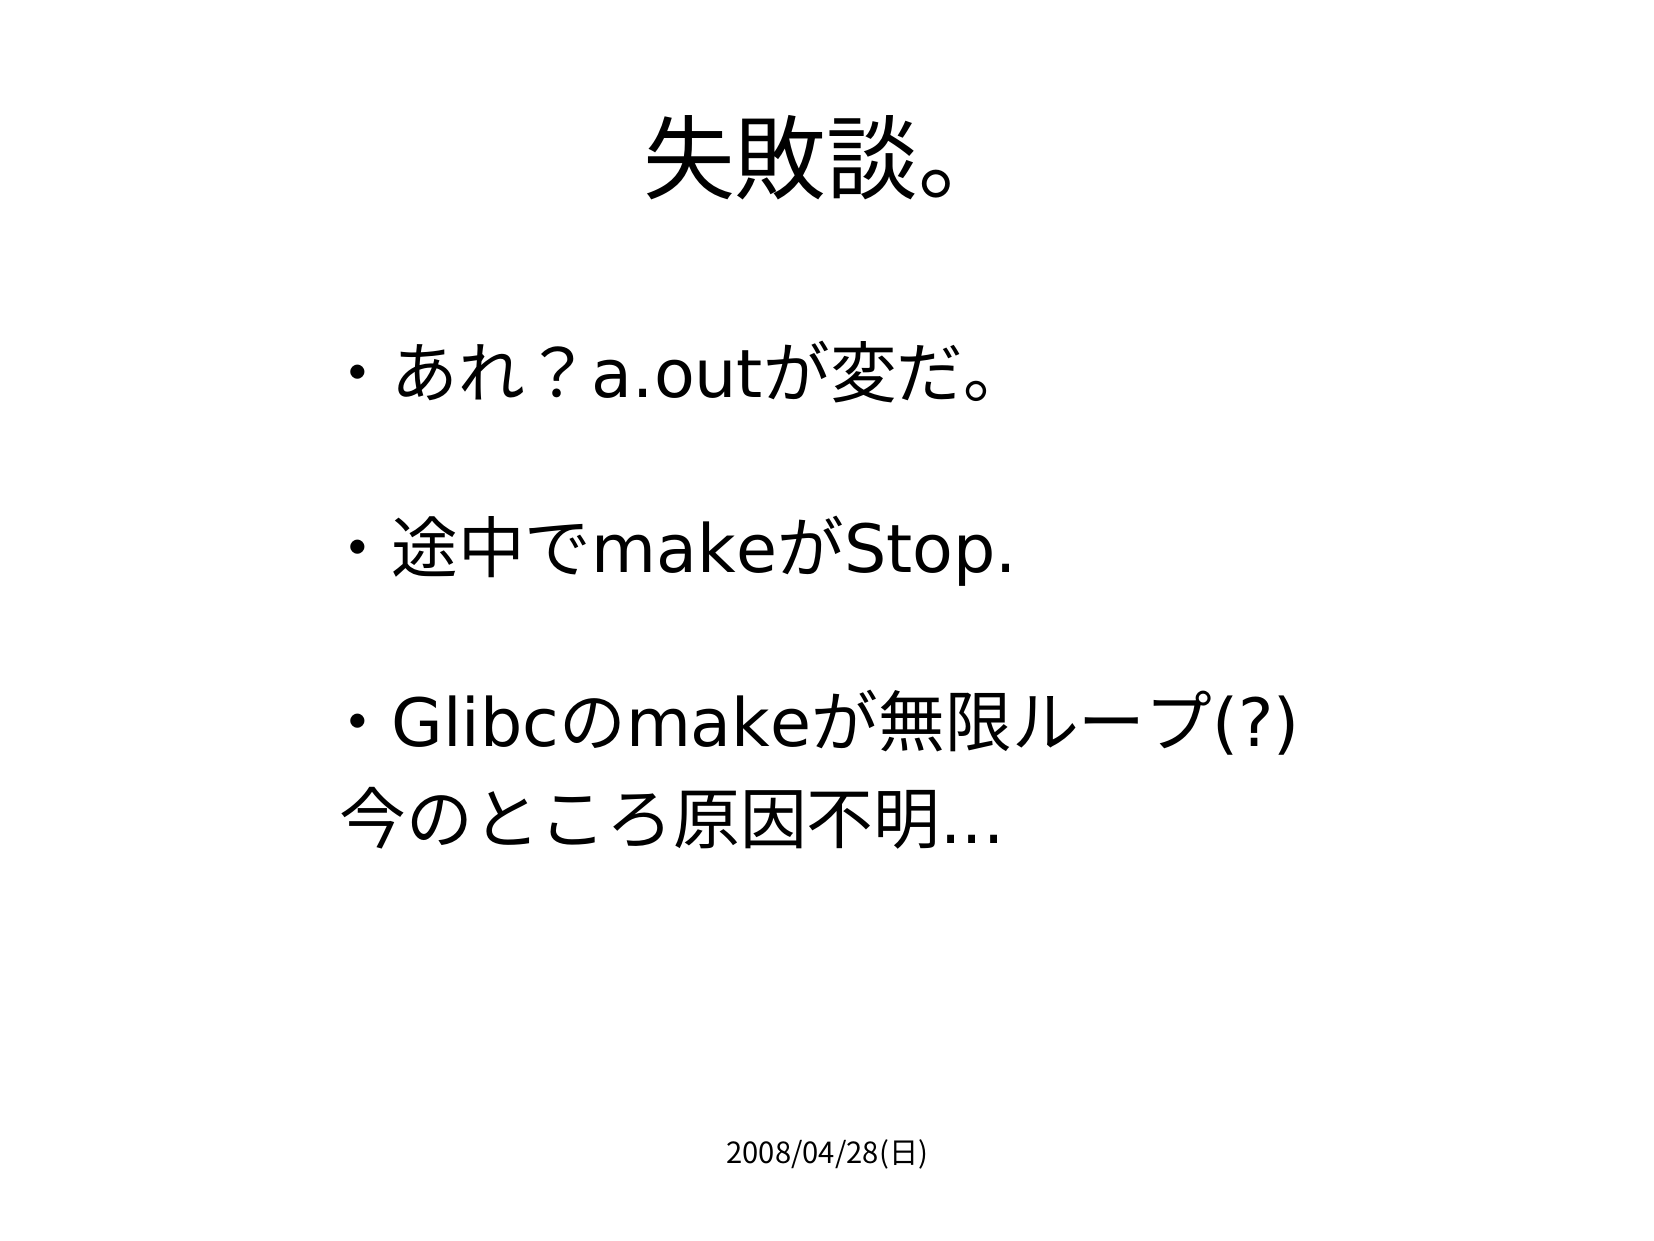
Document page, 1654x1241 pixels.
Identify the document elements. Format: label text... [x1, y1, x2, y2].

subtitle ・あれ？a.outが変だ。 ・途中でmakeがStop. ・Glibcのmakeが無限ループ(?) 今のところ原因不明... [324, 257, 1477, 1004]
title 失敗談。 [82, 56, 1571, 250]
